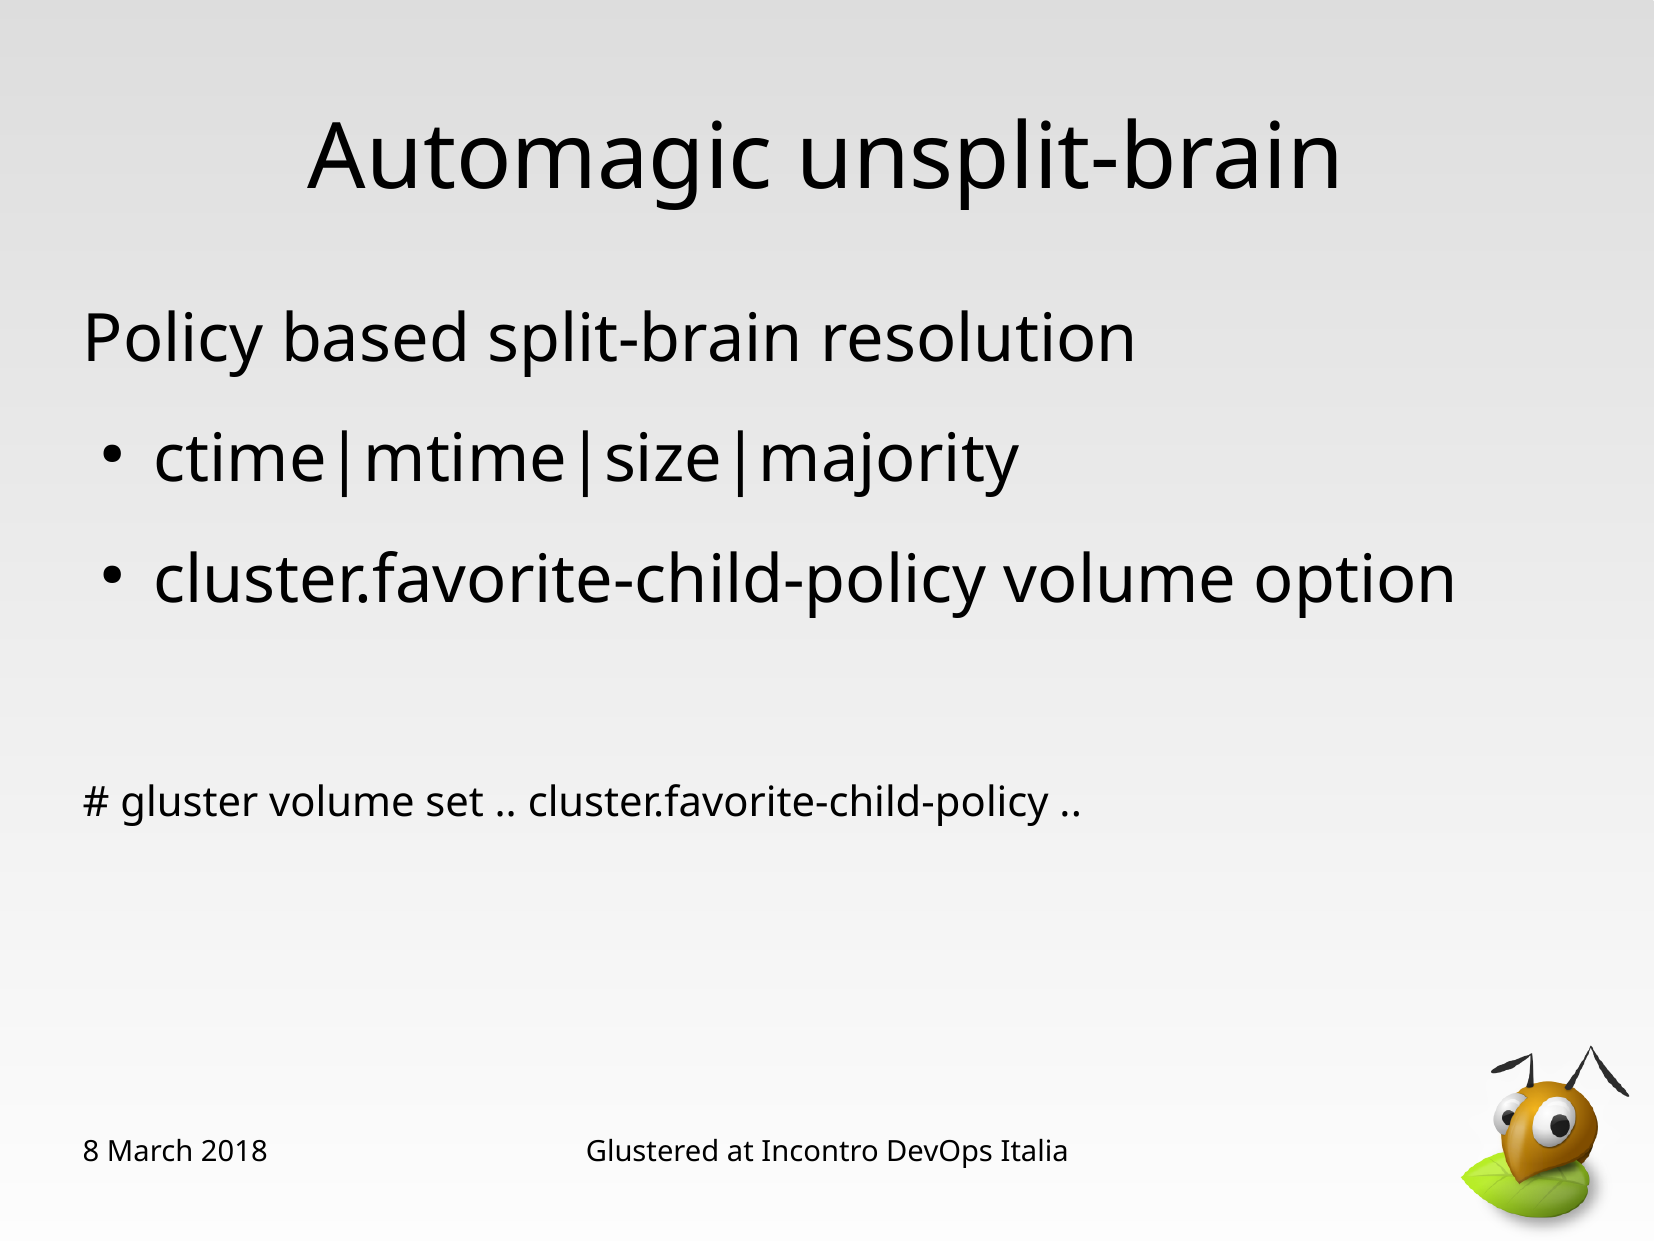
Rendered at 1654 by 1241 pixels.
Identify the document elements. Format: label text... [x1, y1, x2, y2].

list Policy based split-brain resolution ctime|mtime|size|majority cluster.favorite-child-policy volume option # gluster volume set .. cluster.favorite-child-policy .. [82, 290, 1571, 1010]
title Automagic unsplit-brain [82, 49, 1571, 257]
picture [1432, 1037, 1654, 1241]
